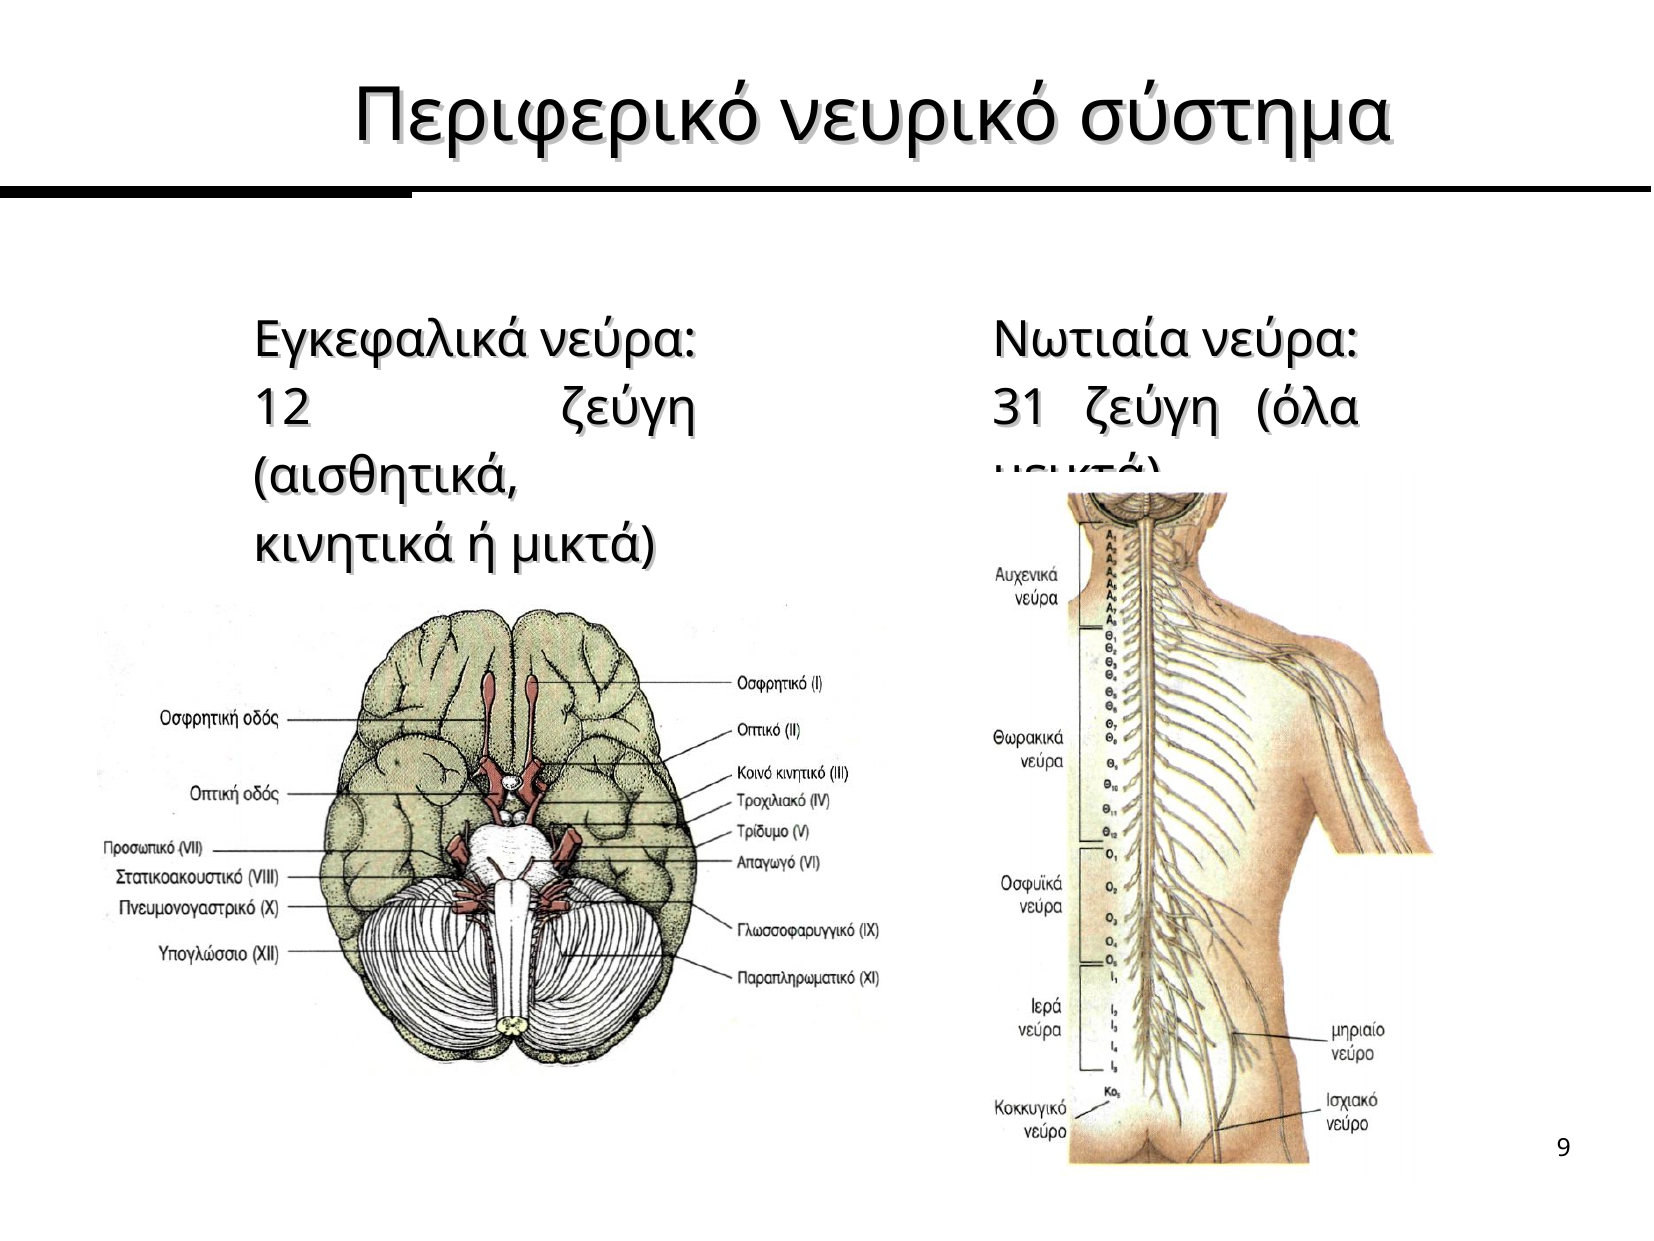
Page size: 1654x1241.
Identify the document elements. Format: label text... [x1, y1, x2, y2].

picture [977, 472, 1437, 1182]
picture [97, 602, 886, 1075]
text_box Εγκεφαλικά νεύρα: 12 ζεύγη (αισθητικά, κινητικά ή μικτά) [239, 295, 733, 491]
text_box Περιφερικό νευρικό σύστημα [337, 52, 1322, 158]
text_box Νωτιαία νεύρα: 31 ζεύγη (όλα μεικτά) [977, 295, 1495, 431]
